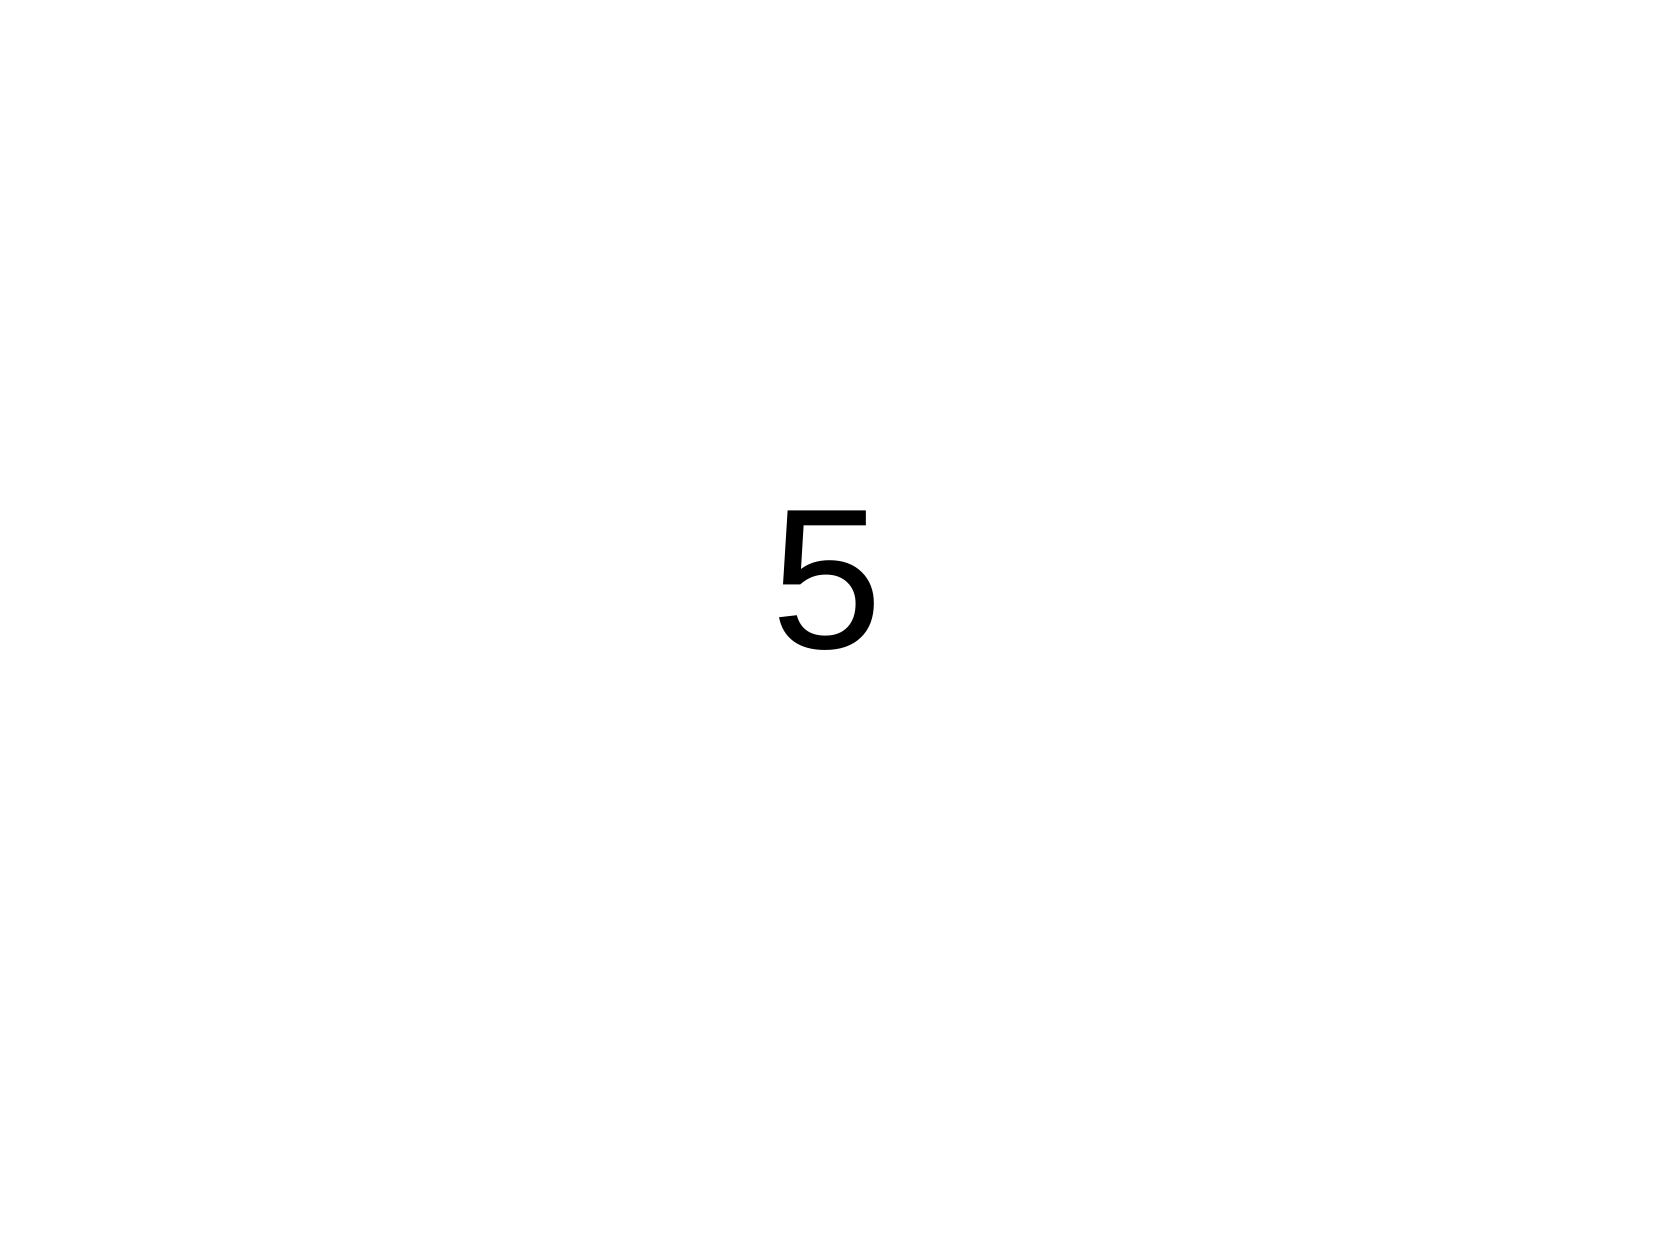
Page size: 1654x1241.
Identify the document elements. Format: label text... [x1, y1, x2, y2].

subtitle 5 [82, 49, 1571, 1109]
